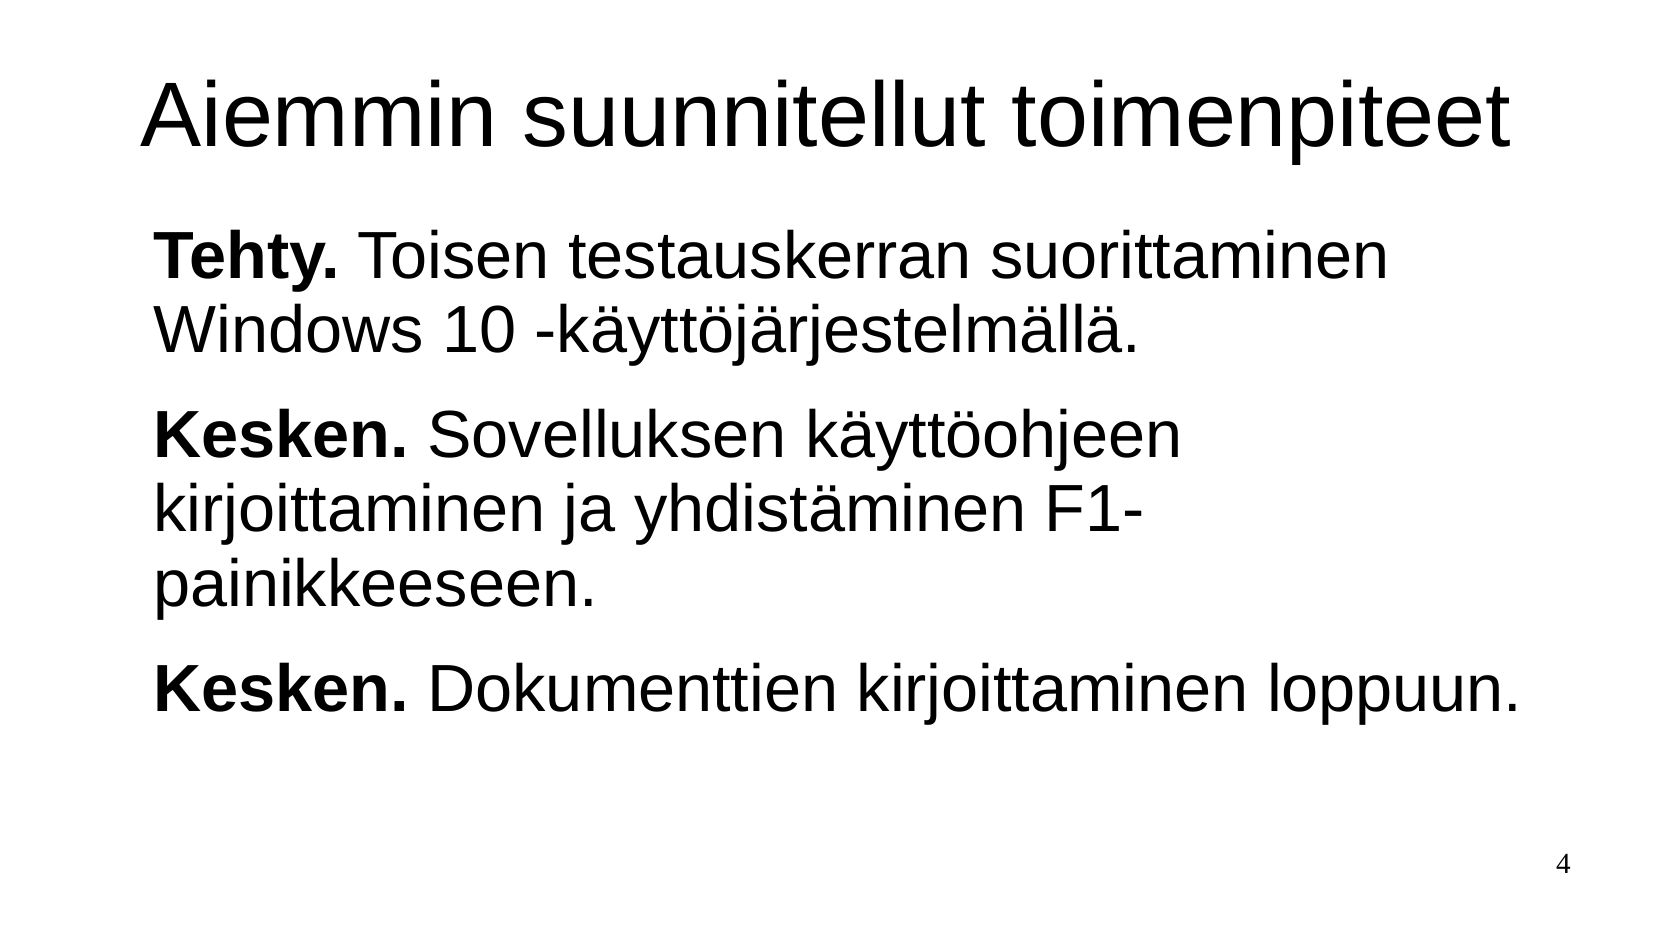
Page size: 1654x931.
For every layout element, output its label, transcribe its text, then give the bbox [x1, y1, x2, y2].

title Aiemmin suunnitellut toimenpiteet [82, 37, 1571, 193]
list Tehty. Toisen testauskerran suorittaminen Windows 10 -käyttöjärjestelmällä. Kesken. Sovelluksen käyttöohjeen kirjoittaminen ja yhdistäminen F1-painikkeeseen. Kesken. Dokumenttien kirjoittaminen loppuun. [82, 217, 1571, 758]
